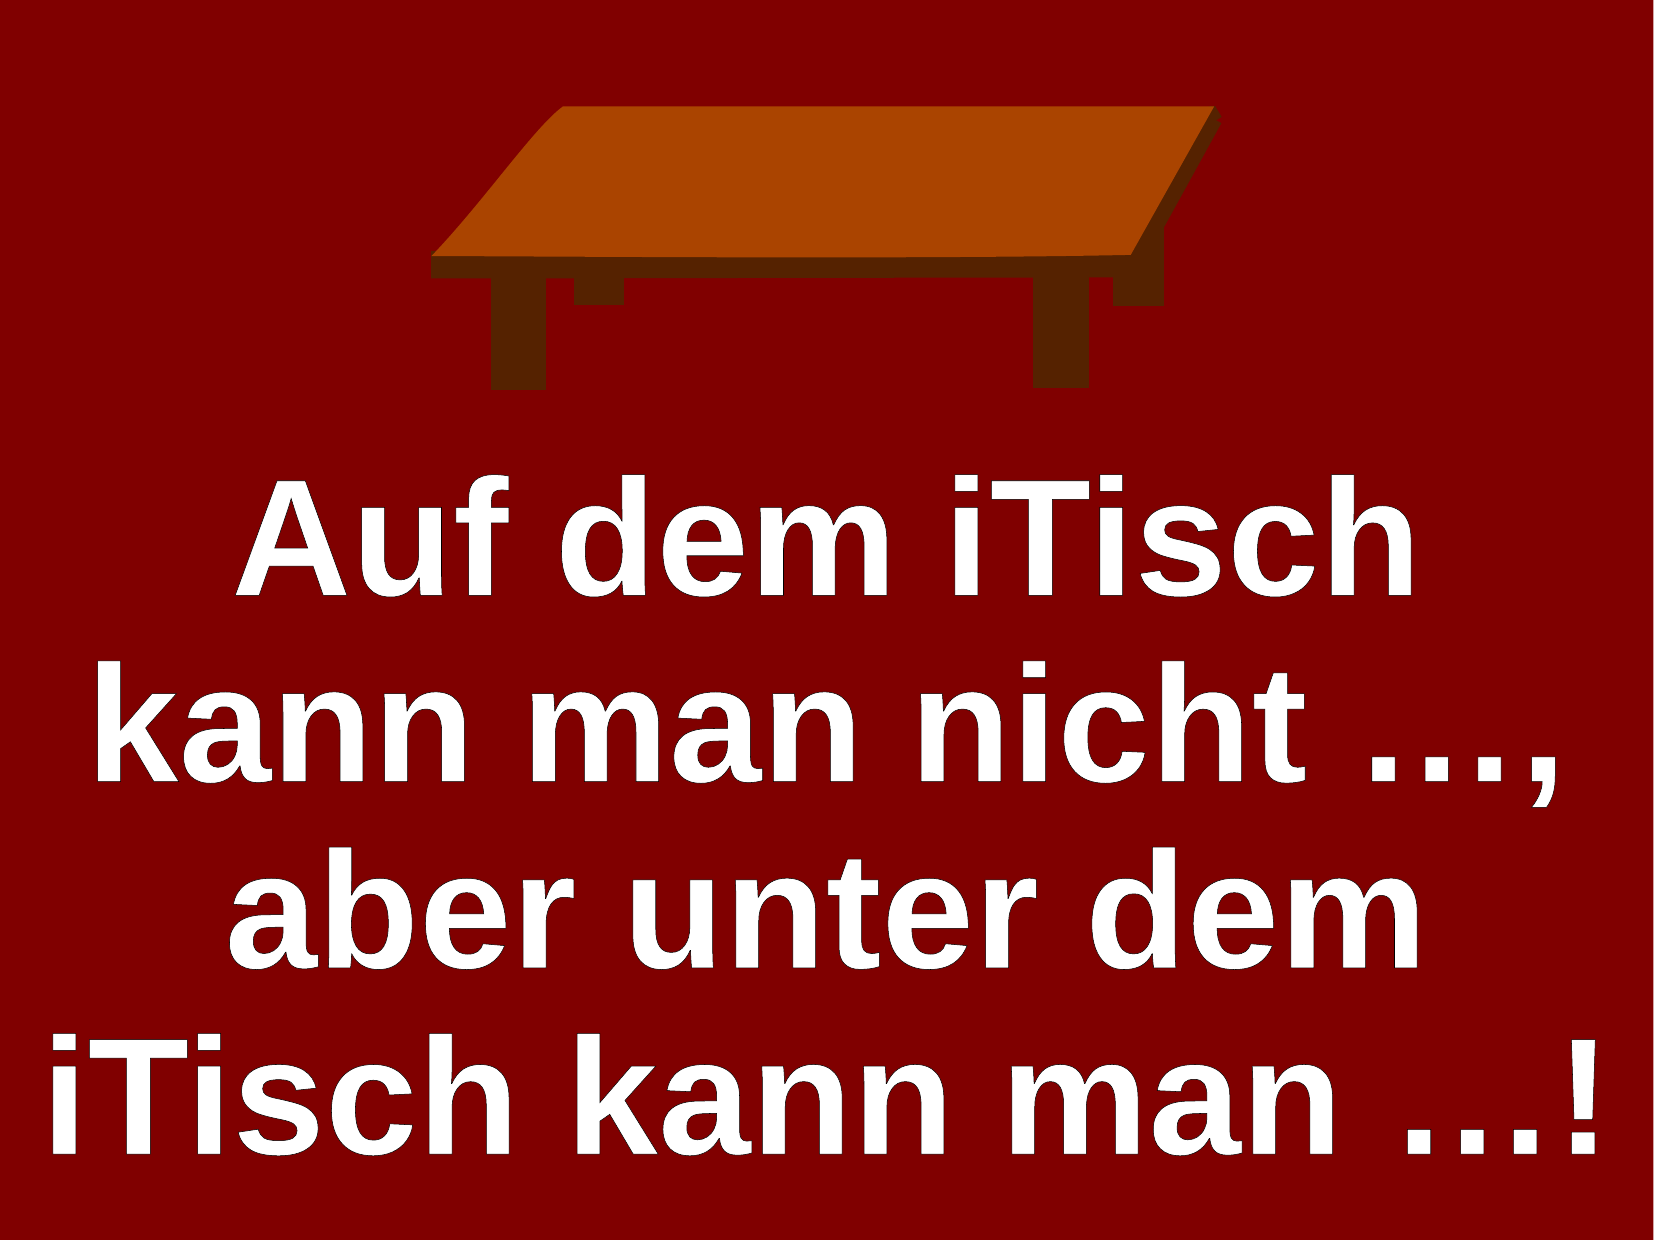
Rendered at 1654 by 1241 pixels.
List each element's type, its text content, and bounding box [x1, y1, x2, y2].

picture [431, 106, 1223, 390]
text_box Auf dem iTisch kann man nicht …, aber unter dem iTisch kann man …! [11, 437, 1642, 1241]
